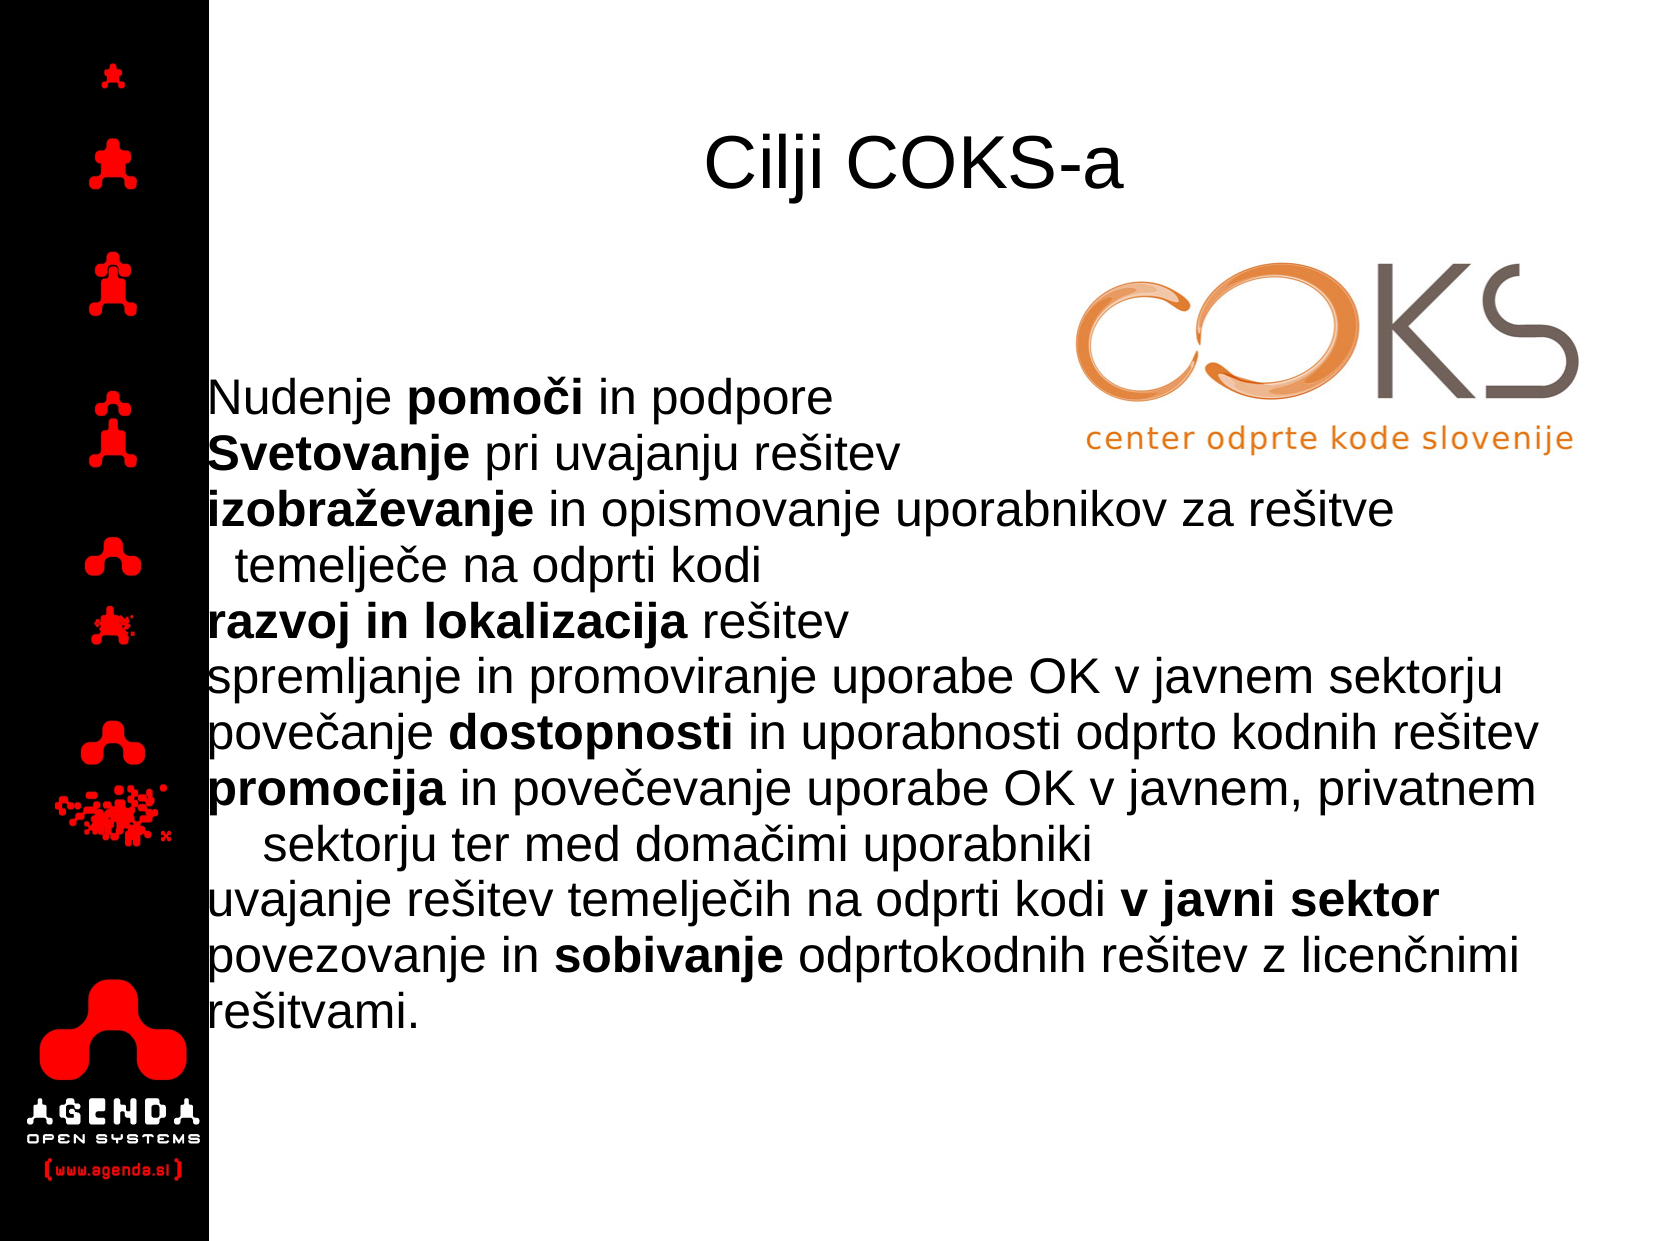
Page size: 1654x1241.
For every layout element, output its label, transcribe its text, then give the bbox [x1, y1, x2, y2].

picture [0, 0, 209, 1241]
title Cilji COKS-a [276, 58, 1536, 266]
text_box Nudenje pomoči in podpore Svetovanje pri uvajanju rešitev izobraževanje in opismovanje uporabnikov za rešitve temelječe na odprti kodi razvoj in lokalizacija rešitev spremljanje in promoviranje uporabe OK v javnem sektorju povečanje dostopnosti in uporabnosti odprto kodnih rešitev promocija in povečevanje uporabe OK v javnem, privatnem sektorju ter med domačimi uporabniki uvajanje rešitev temelječih na odprti kodi v javni sektor povezovanje in sobivanje odprtokodnih rešitev z licenčnimi rešitvami. [206, 369, 1595, 1063]
picture [1033, 177, 1625, 517]
